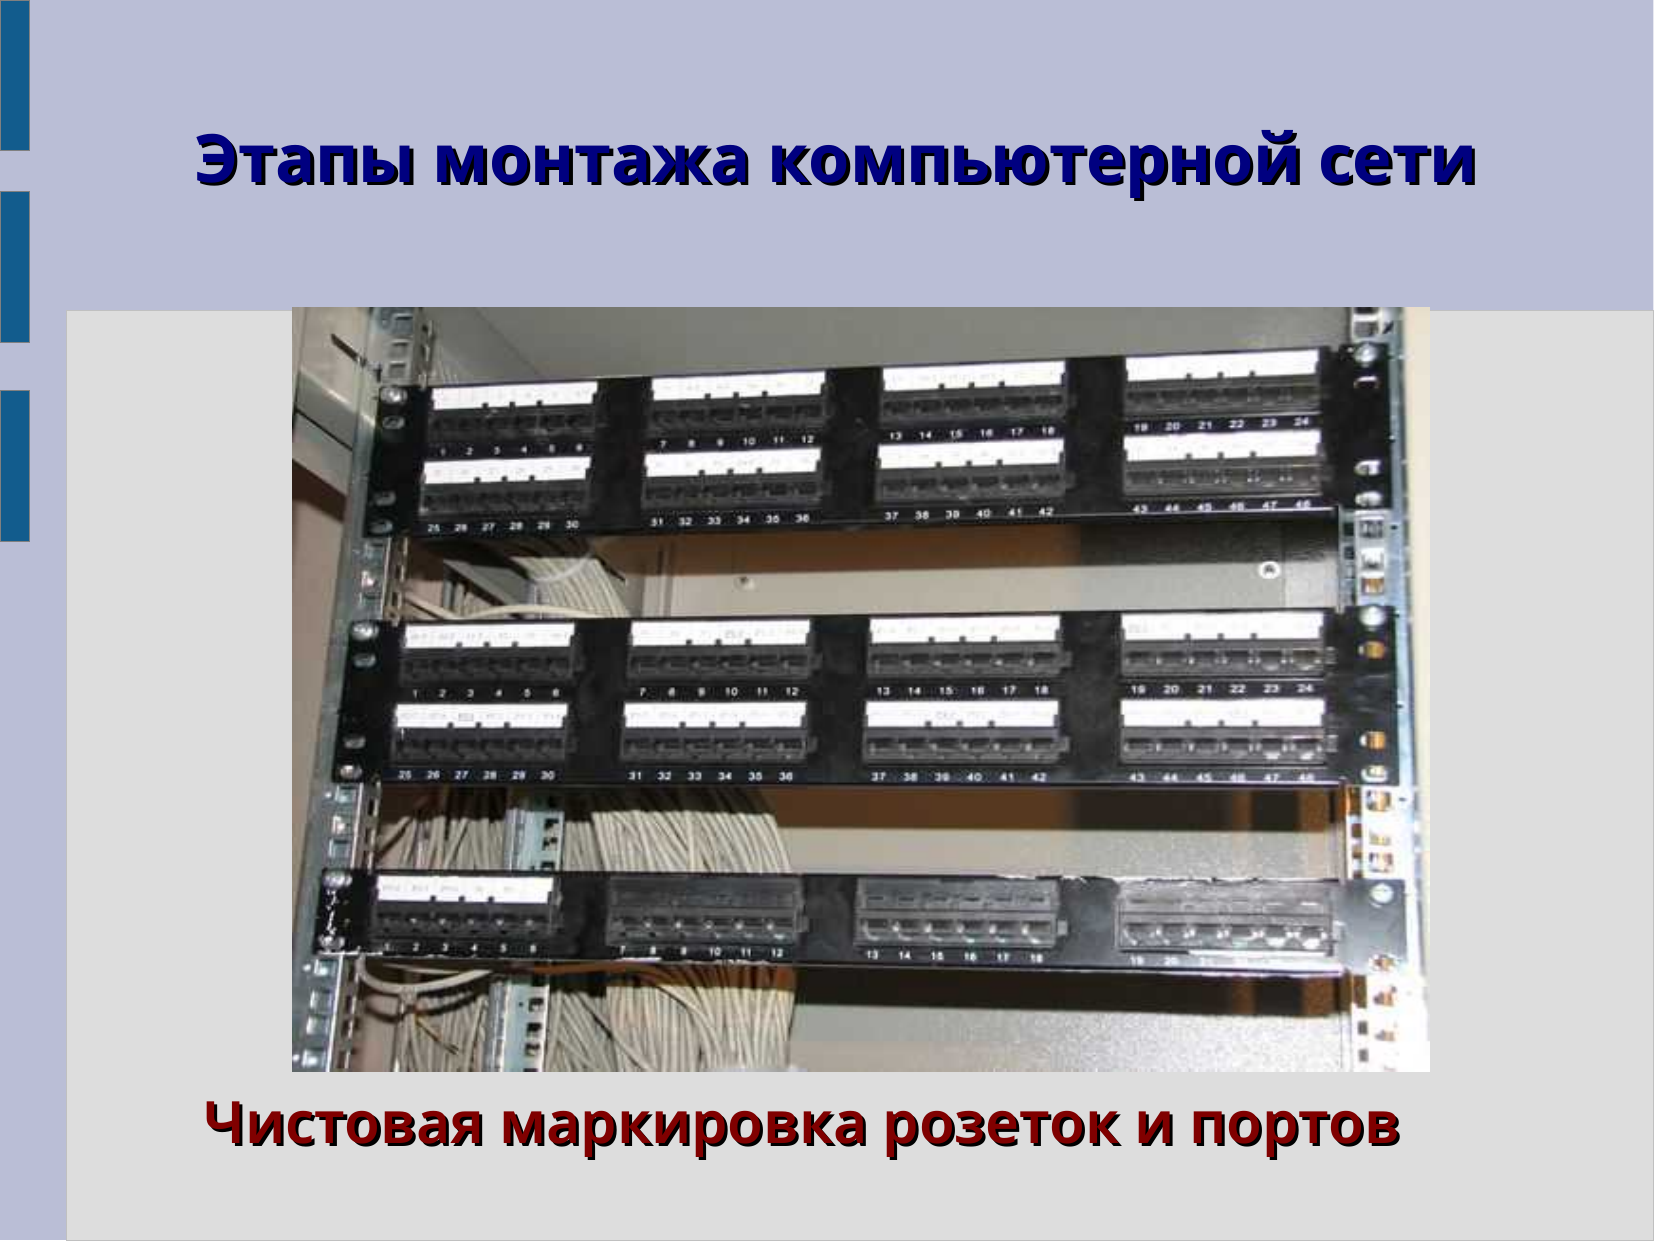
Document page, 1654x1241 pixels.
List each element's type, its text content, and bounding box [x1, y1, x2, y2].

text_box 5 ЭТАП Чистовая маркировка розеток и портов [188, 994, 1524, 1182]
title Этапы монтажа компьютерной сети [129, 52, 1543, 260]
picture [292, 307, 1430, 1072]
